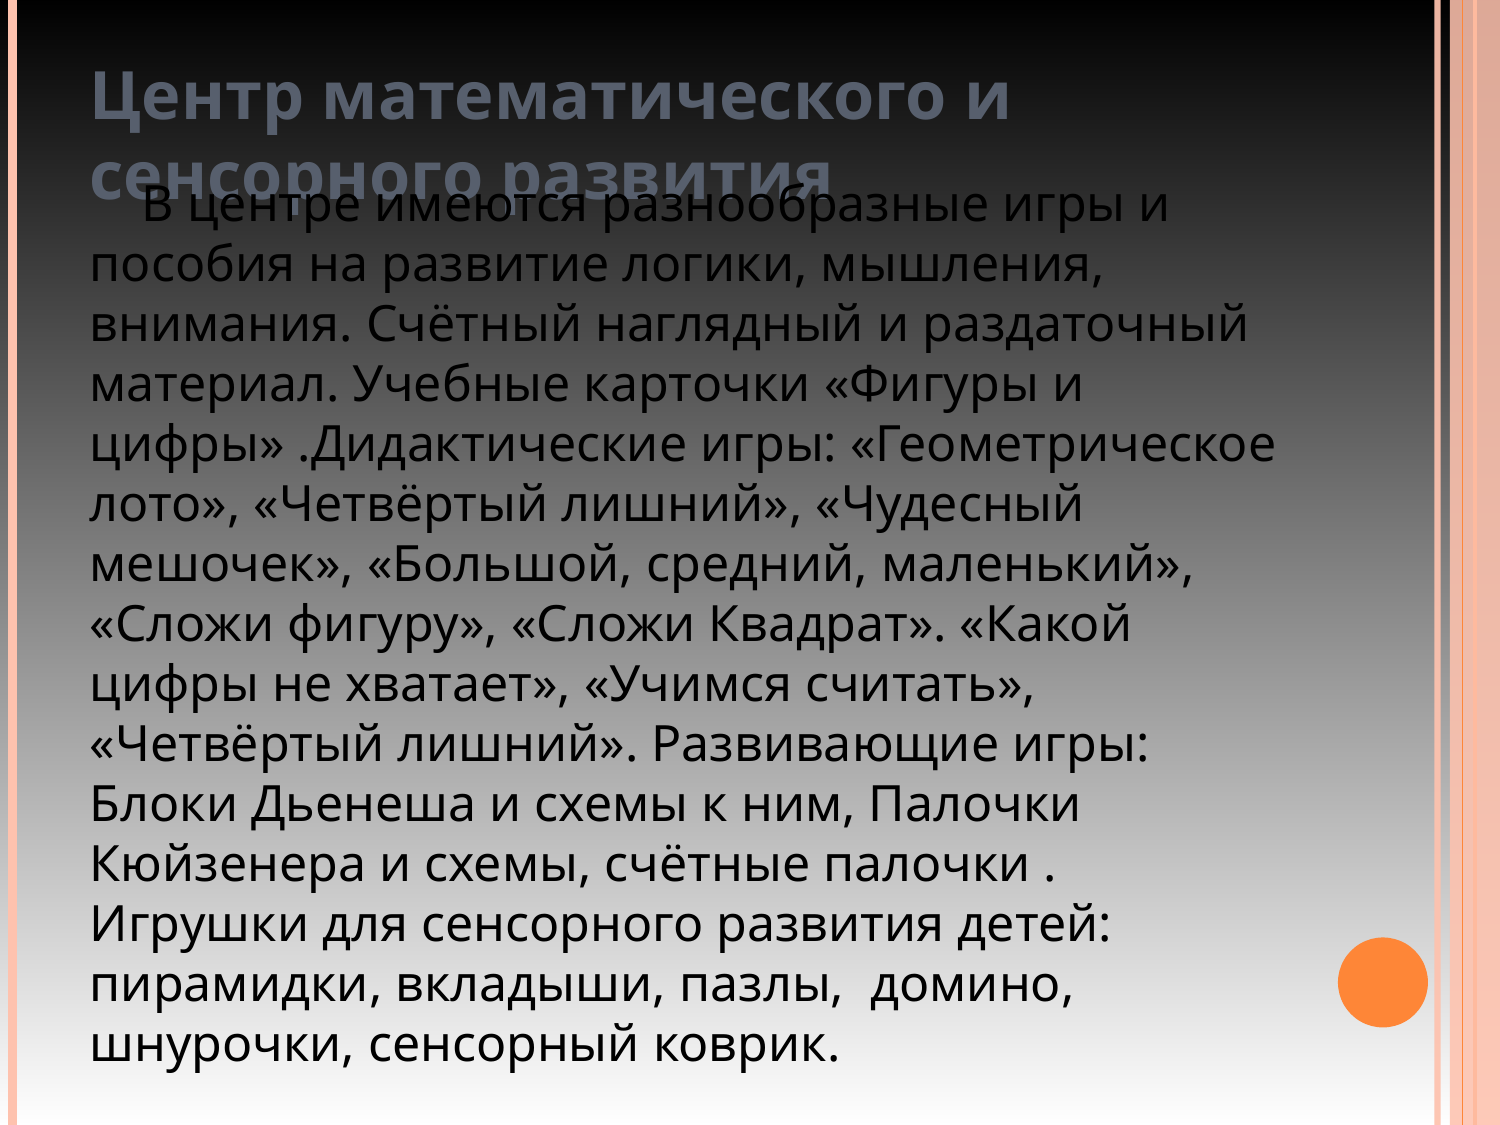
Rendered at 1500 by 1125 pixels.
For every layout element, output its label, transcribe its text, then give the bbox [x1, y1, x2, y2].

list В центре имеются разнообразные игры и пособия на развитие логики, мышления, внимания. Счётный наглядный и раздаточный материал. Учебные карточки «Фигуры и цифры» .Дидактические игры: «Геометрическое лото», «Четвёртый лишний», «Чудесный мешочек», «Большой, средний, маленький», «Сложи фигуру», «Сложи Квадрат». «Какой цифры не хватает», «Учимся считать», «Четвёртый лишний». Развивающие игры: Блоки Дьенеша и схемы к ним, Палочки Кюйзенера и схемы, счётные палочки . Игрушки для сенсорного развития детей: пирамидки, вкладыши, пазлы, домино, шнурочки, сенсорный коврик. [75, 164, 1300, 1062]
title Центр математического и сенсорного развития [75, 45, 1300, 153]
